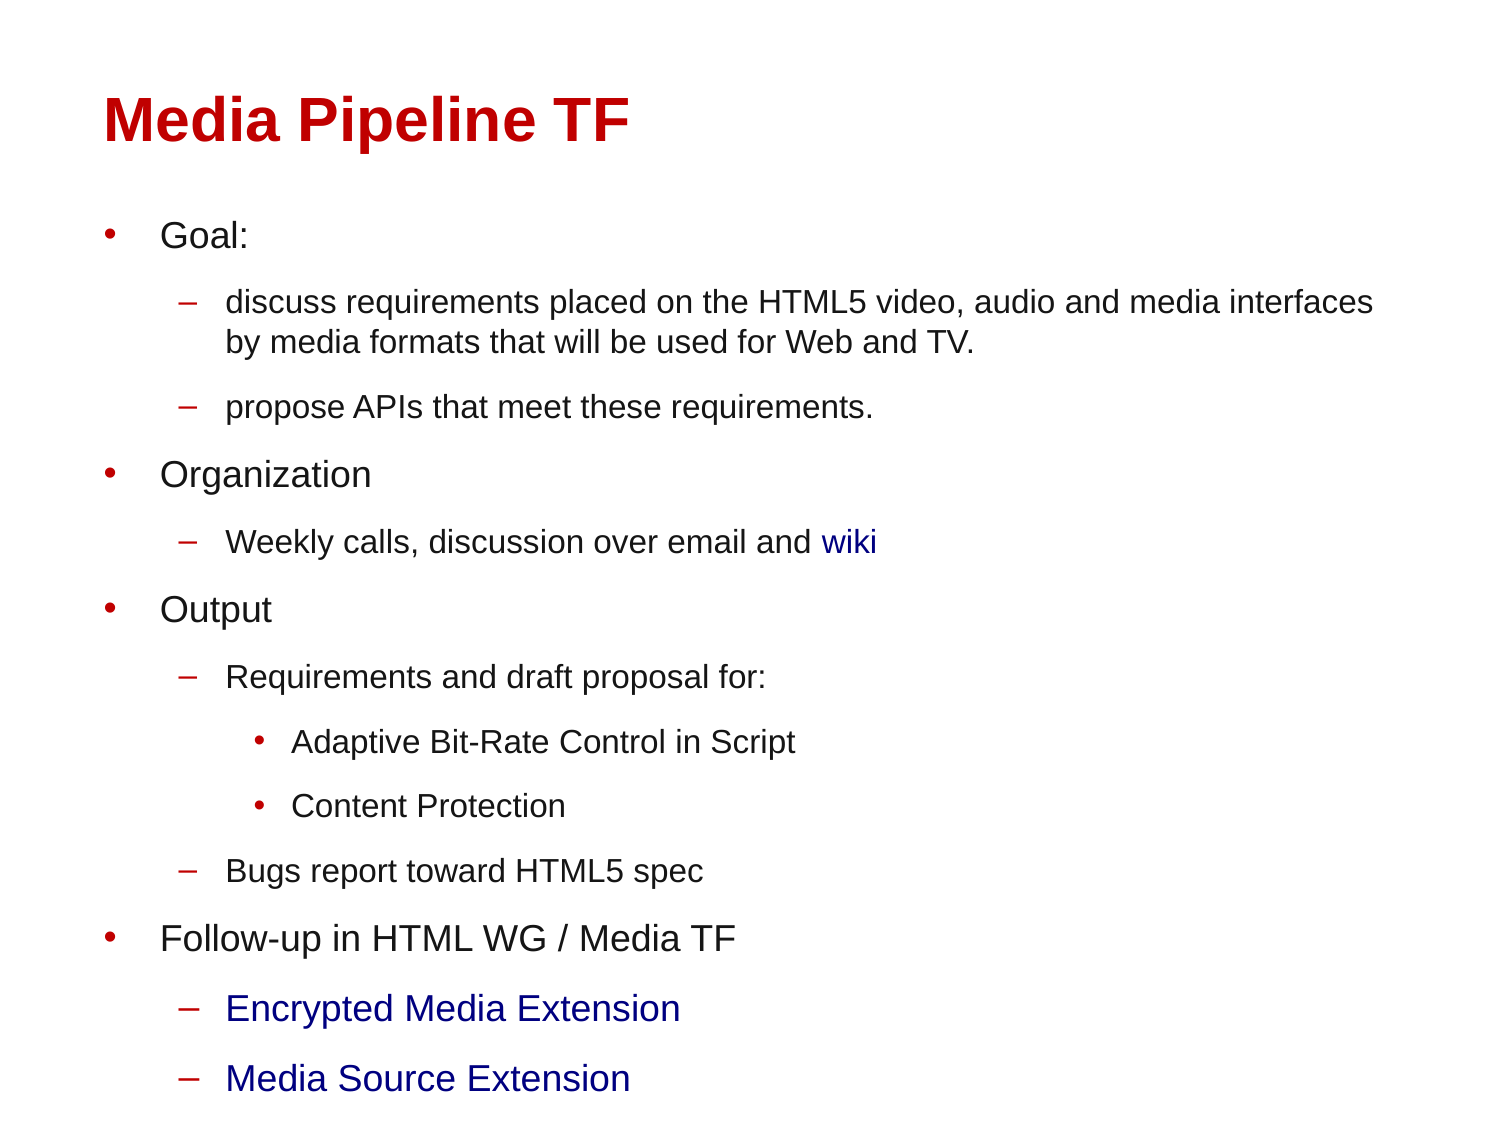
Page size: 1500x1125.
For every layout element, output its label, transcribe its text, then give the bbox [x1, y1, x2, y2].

list Goal: discuss requirements placed on the HTML5 video, audio and media interfaces by media formats that will be used for Web and TV. propose APIs that meet these requirements. Organization Weekly calls, discussion over email and wiki Output Requirements and draft proposal for: Adaptive Bit-Rate Control in Script Content Protection Bugs report toward HTML5 spec Follow-up in HTML WG / Media TF Encrypted Media Extension Media Source Extension [88, 203, 1412, 1107]
title Media Pipeline TF [88, 70, 1412, 162]
